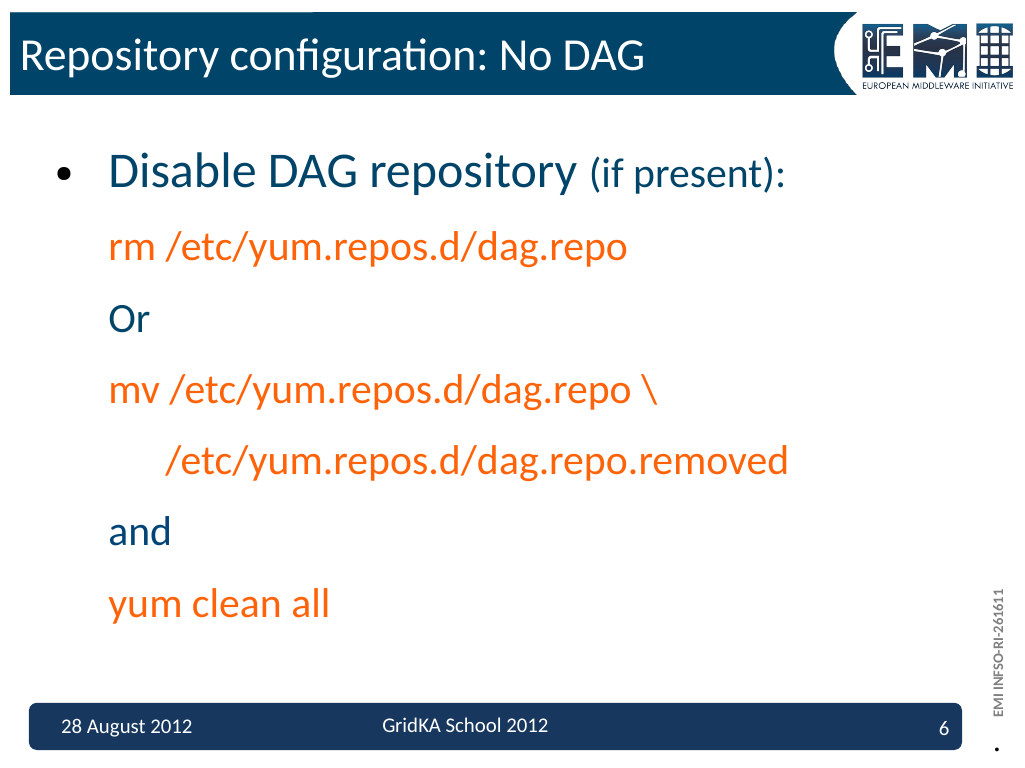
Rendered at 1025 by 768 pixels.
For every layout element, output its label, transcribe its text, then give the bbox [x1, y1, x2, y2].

list Disable DAG repository (if present): rm /etc/yum.repos.d/dag.repo Or mv /etc/yum.repos.d/dag.repo \ /etc/yum.repos.d/dag.repo.removed and yum clean all [37, 150, 960, 657]
title Repository configuration: No DAG [19, 0, 845, 124]
picture [862, 23, 1013, 89]
picture [845, 12, 857, 95]
picture [9, 12, 16, 95]
